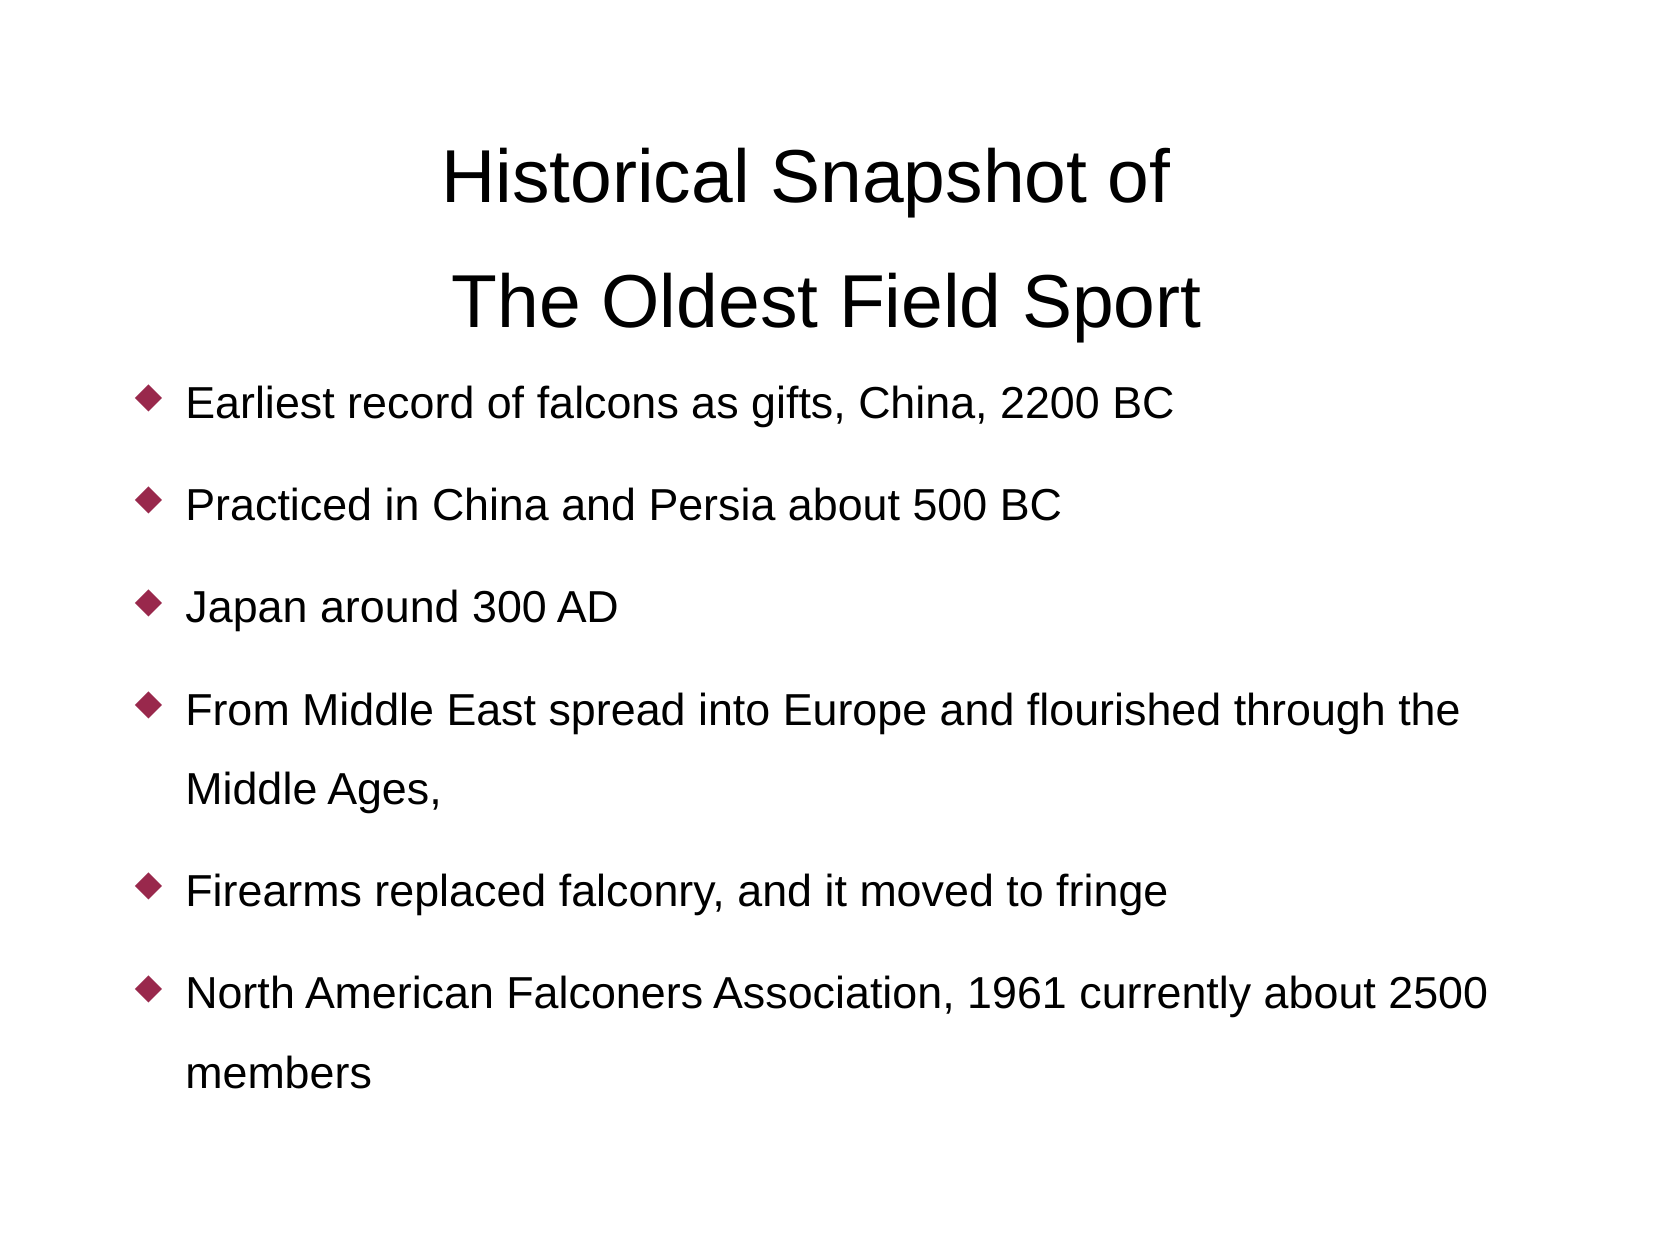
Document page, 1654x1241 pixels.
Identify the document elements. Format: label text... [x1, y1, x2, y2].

title Historical Snapshot of The Oldest Field Sport [121, 82, 1533, 354]
list Earliest record of falcons as gifts, China, 2200 BC Practiced in China and Persia about 500 BC Japan around 300 AD From Middle East spread into Europe and flourished through the Middle Ages, Firearms replaced falconry, and it moved to fringe North American Falconers Association, 1961 currently about 2500 members [125, 348, 1505, 1112]
